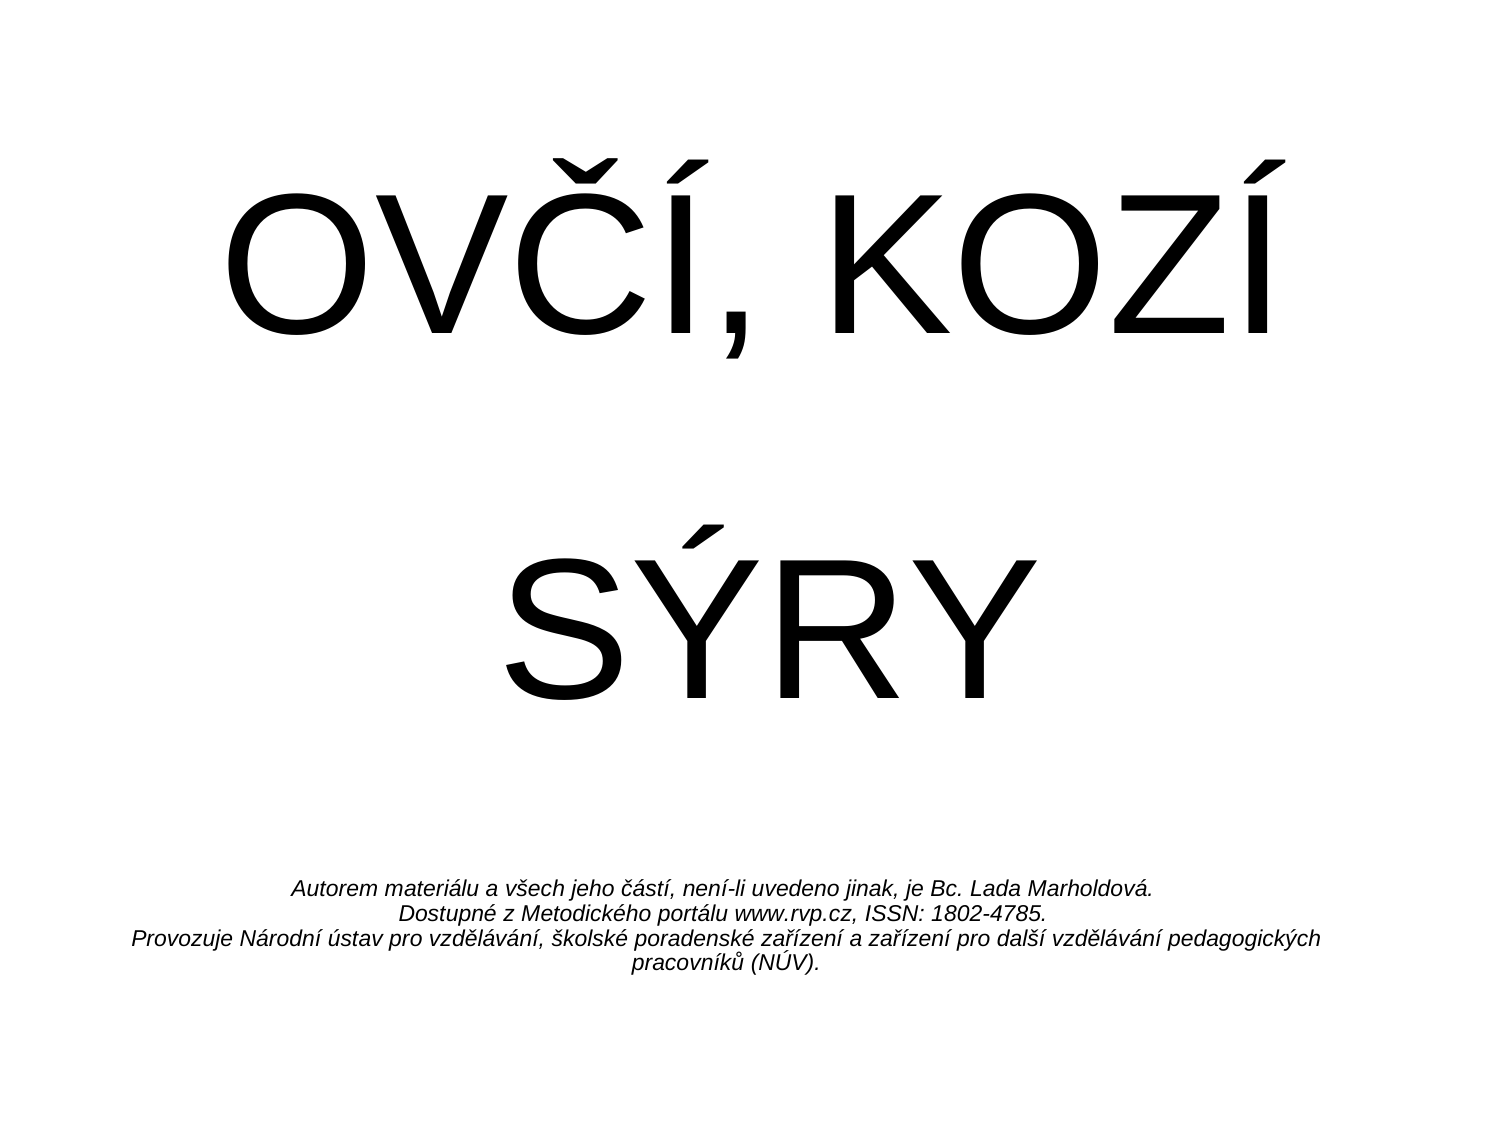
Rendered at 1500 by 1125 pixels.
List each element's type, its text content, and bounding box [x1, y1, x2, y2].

text_box Autorem materiálu a všech jeho částí, není-li uvedeno jinak, je Bc. Lada Marholdová. Dostupné z Metodického portálu www.rvp.cz, ISSN: 1802-4785. Provozuje Národní ústav pro vzdělávání, školské poradenské zařízení a zařízení pro další vzdělávání pedagogických pracovníků (NÚV). [100, 869, 1353, 1023]
text_box OVČÍ, KOZÍ SÝRY [94, 125, 1436, 746]
